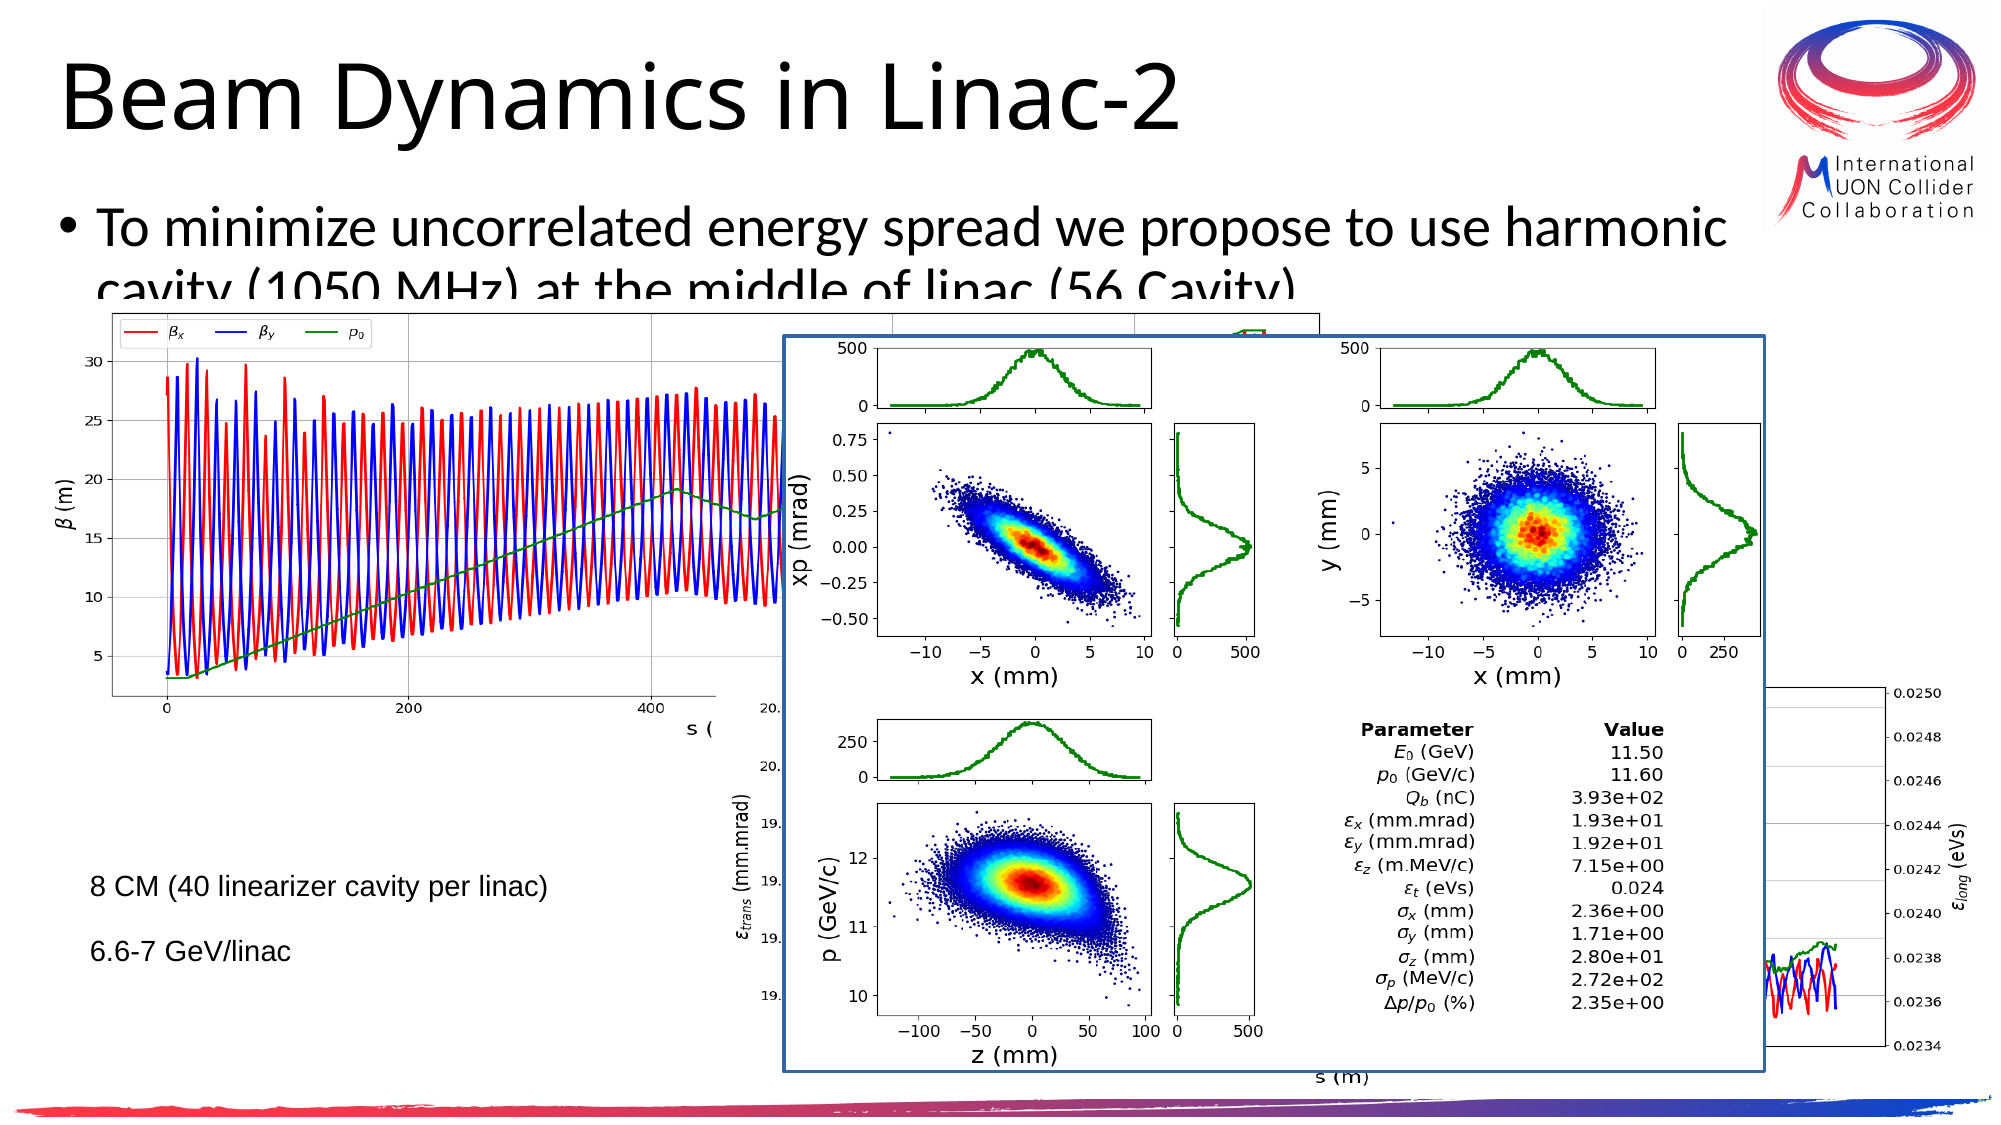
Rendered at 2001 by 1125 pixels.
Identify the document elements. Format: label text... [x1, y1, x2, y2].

text_box 8 CM (40 linearizer cavity per linac) 6.6-7 GeV/linac [75, 862, 826, 1042]
picture [37, 299, 1394, 862]
picture [1762, 2, 1994, 234]
picture [0, 674, 2000, 1117]
list To minimize uncorrelated energy spread we propose to use harmonic cavity (1050 MHz) at the middle of linac (56 Cavity) [43, 188, 1787, 341]
picture [785, 337, 1763, 1071]
title Beam Dynamics in Linac-2 [43, 20, 1735, 179]
